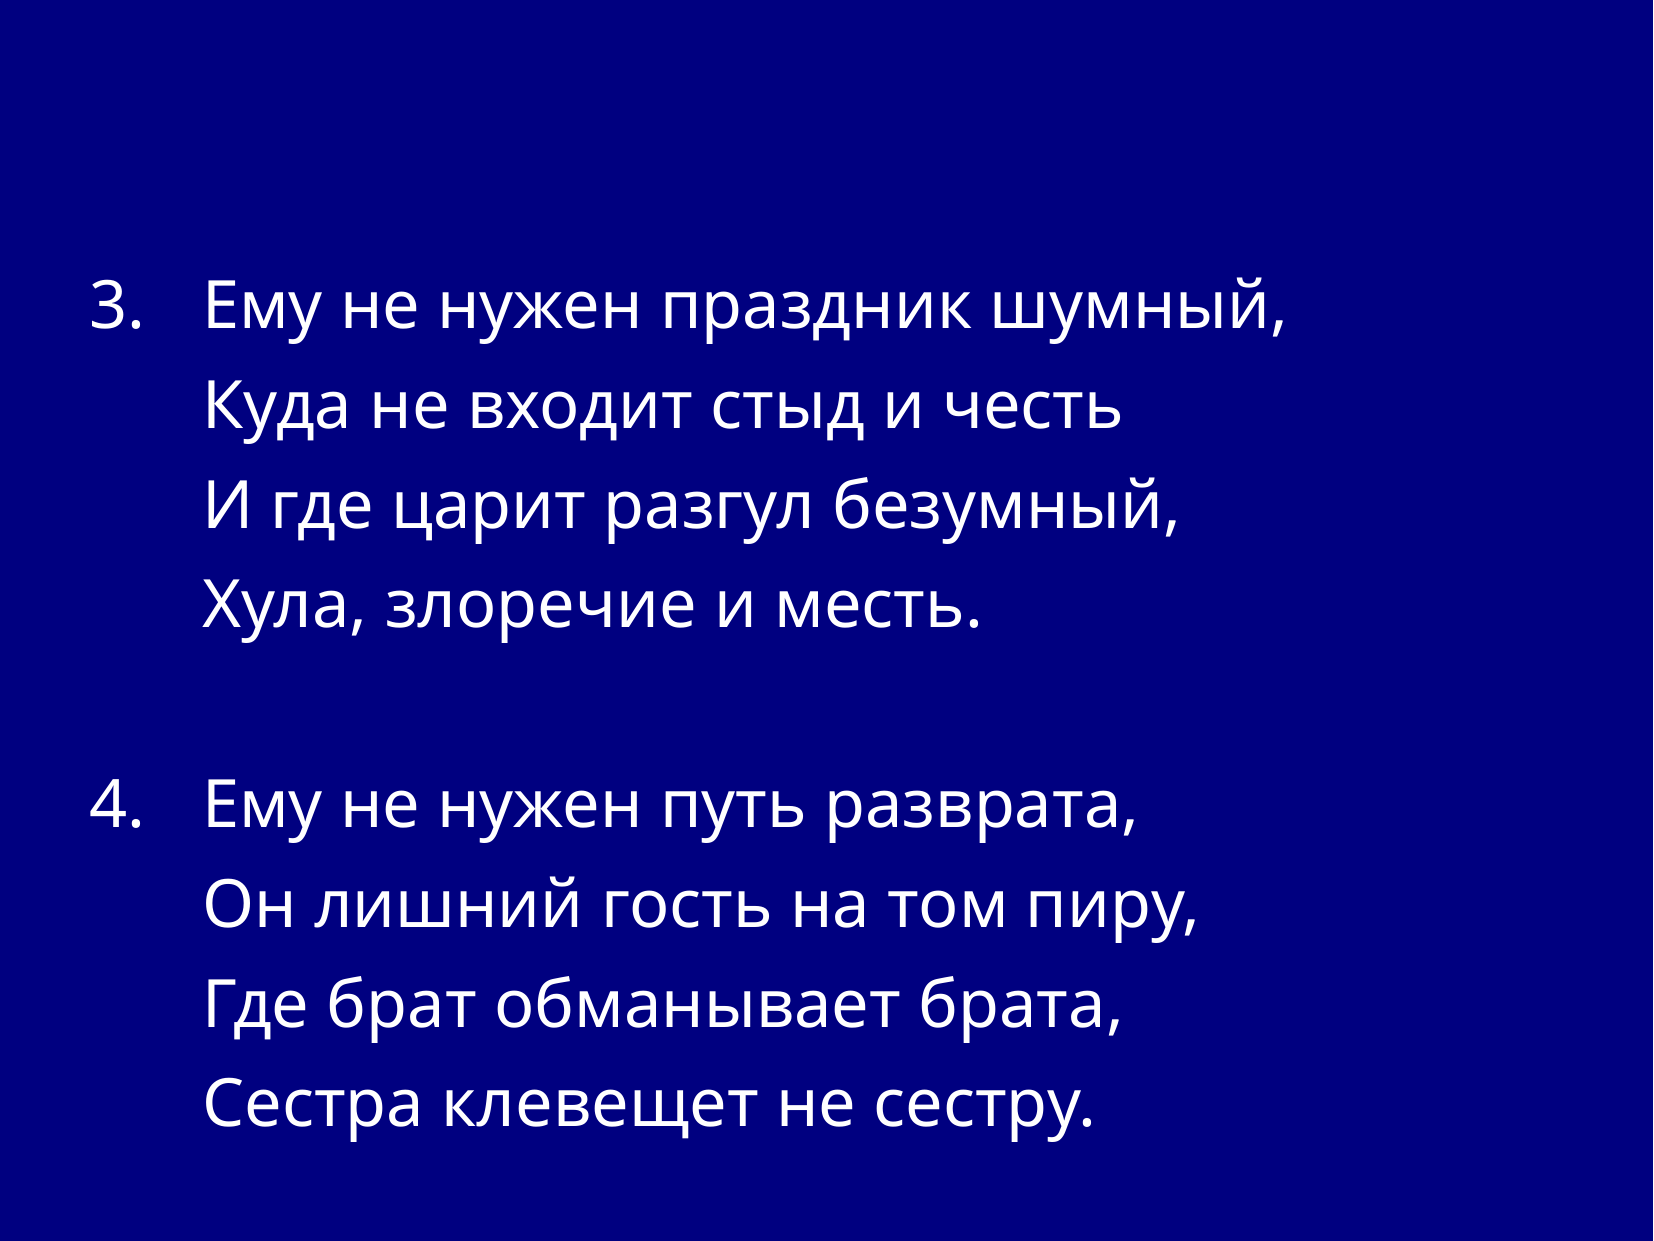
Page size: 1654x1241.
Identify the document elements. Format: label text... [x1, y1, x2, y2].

text_box 3. Ему не нужен праздник шумный, Куда не входит стыд и честь И где царит разгул безумный, Хула, злоречие и месть. 4. Ему не нужен путь разврата, Он лишний гость на том пиру, Где брат обманывает брата, Сестра клевещет не сестру. [75, 150, 1576, 1163]
